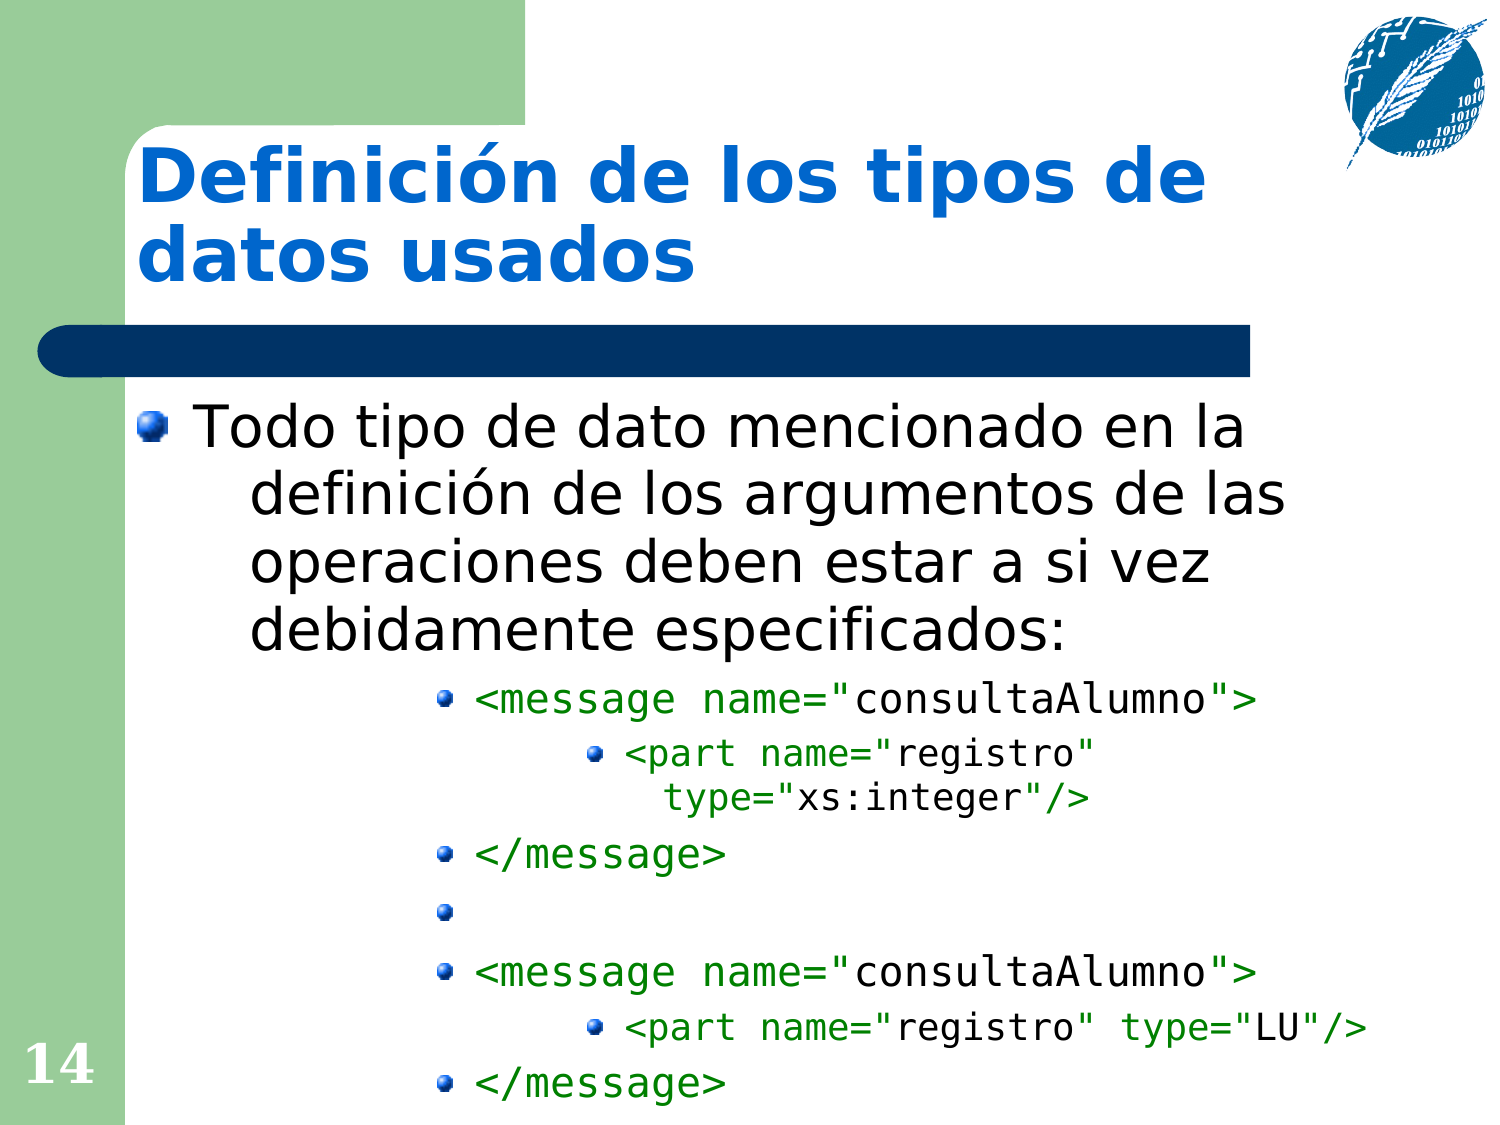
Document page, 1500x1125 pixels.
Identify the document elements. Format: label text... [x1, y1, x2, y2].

picture [1416, 140, 1425, 149]
list Todo tipo de dato mencionado en la definición de los argumentos de las operaciones deben estar a si vez debidamente especificados: <message name="consultaAlumno"> <part name="registro" type="xs:integer"/> </message> <message name="consultaAlumno"> <part name="registro" type="LU"/> </message> [137, 393, 1400, 1109]
picture [1341, 15, 1487, 172]
picture [1427, 138, 1431, 148]
picture [1433, 139, 1440, 147]
title Definición de los tipos de datos usados [136, 135, 1413, 302]
picture [1436, 127, 1450, 136]
